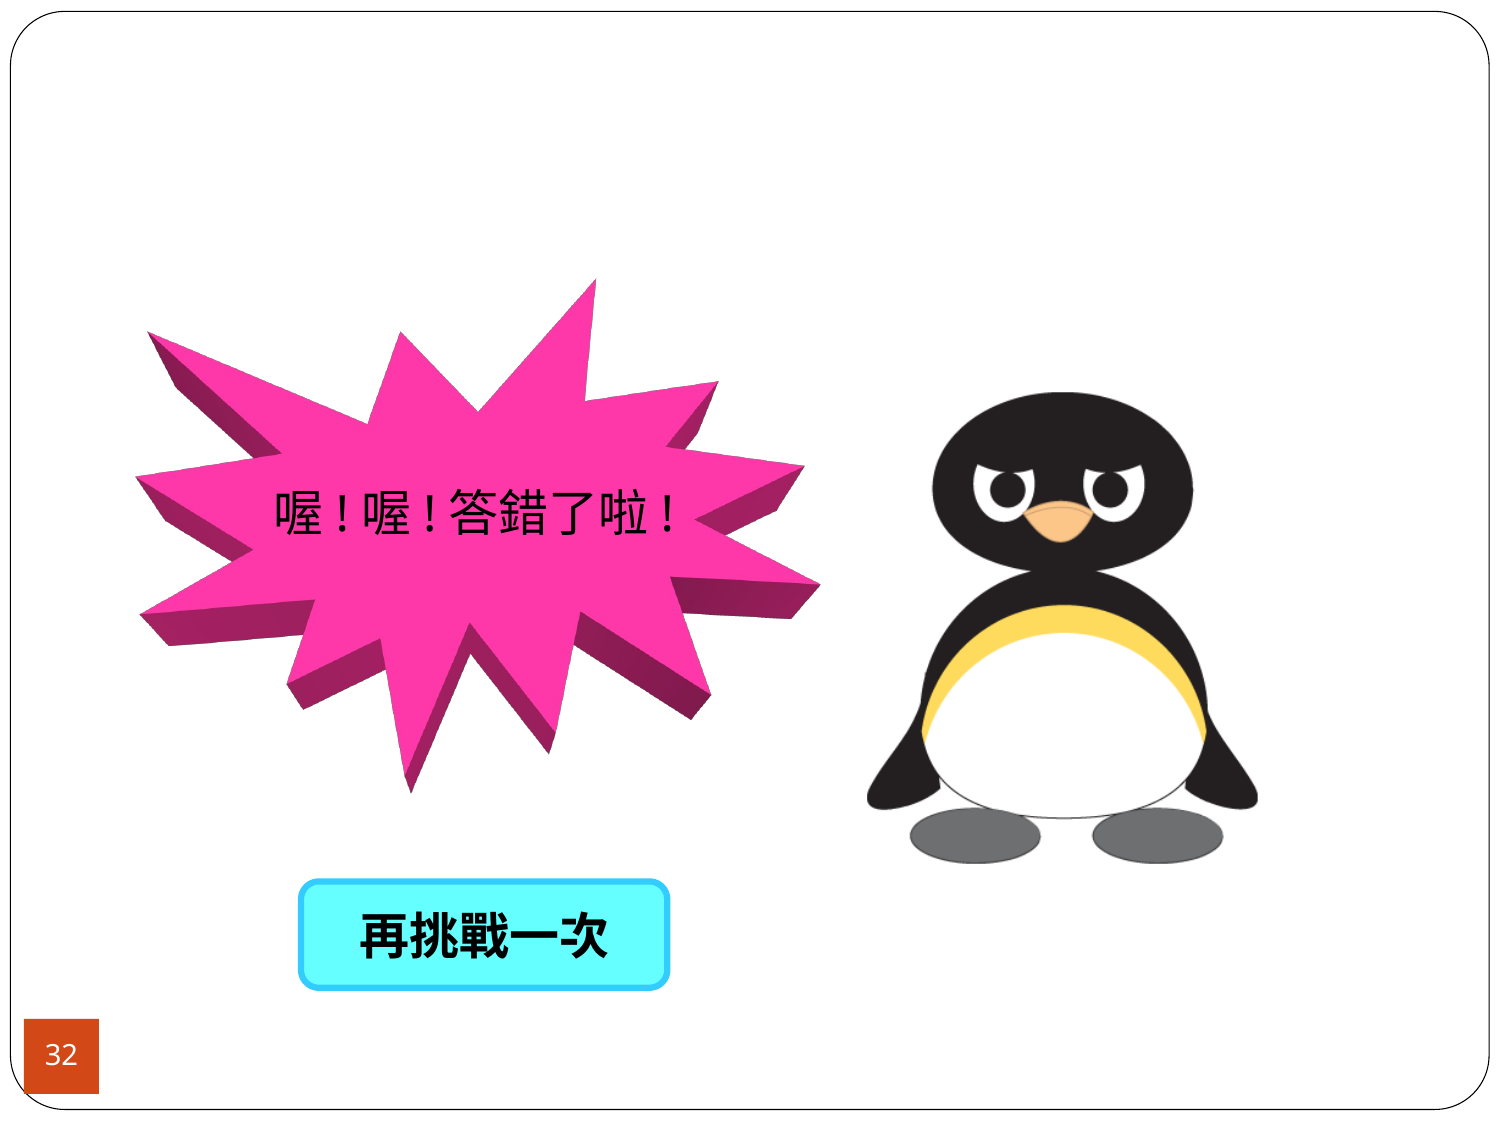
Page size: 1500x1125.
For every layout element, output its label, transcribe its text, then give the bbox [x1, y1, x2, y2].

text_box 再挑戰一次 [301, 881, 668, 988]
text_box 31 [140, 283, 812, 759]
text_box 32 [23, 1018, 99, 1094]
picture [855, 385, 1270, 870]
